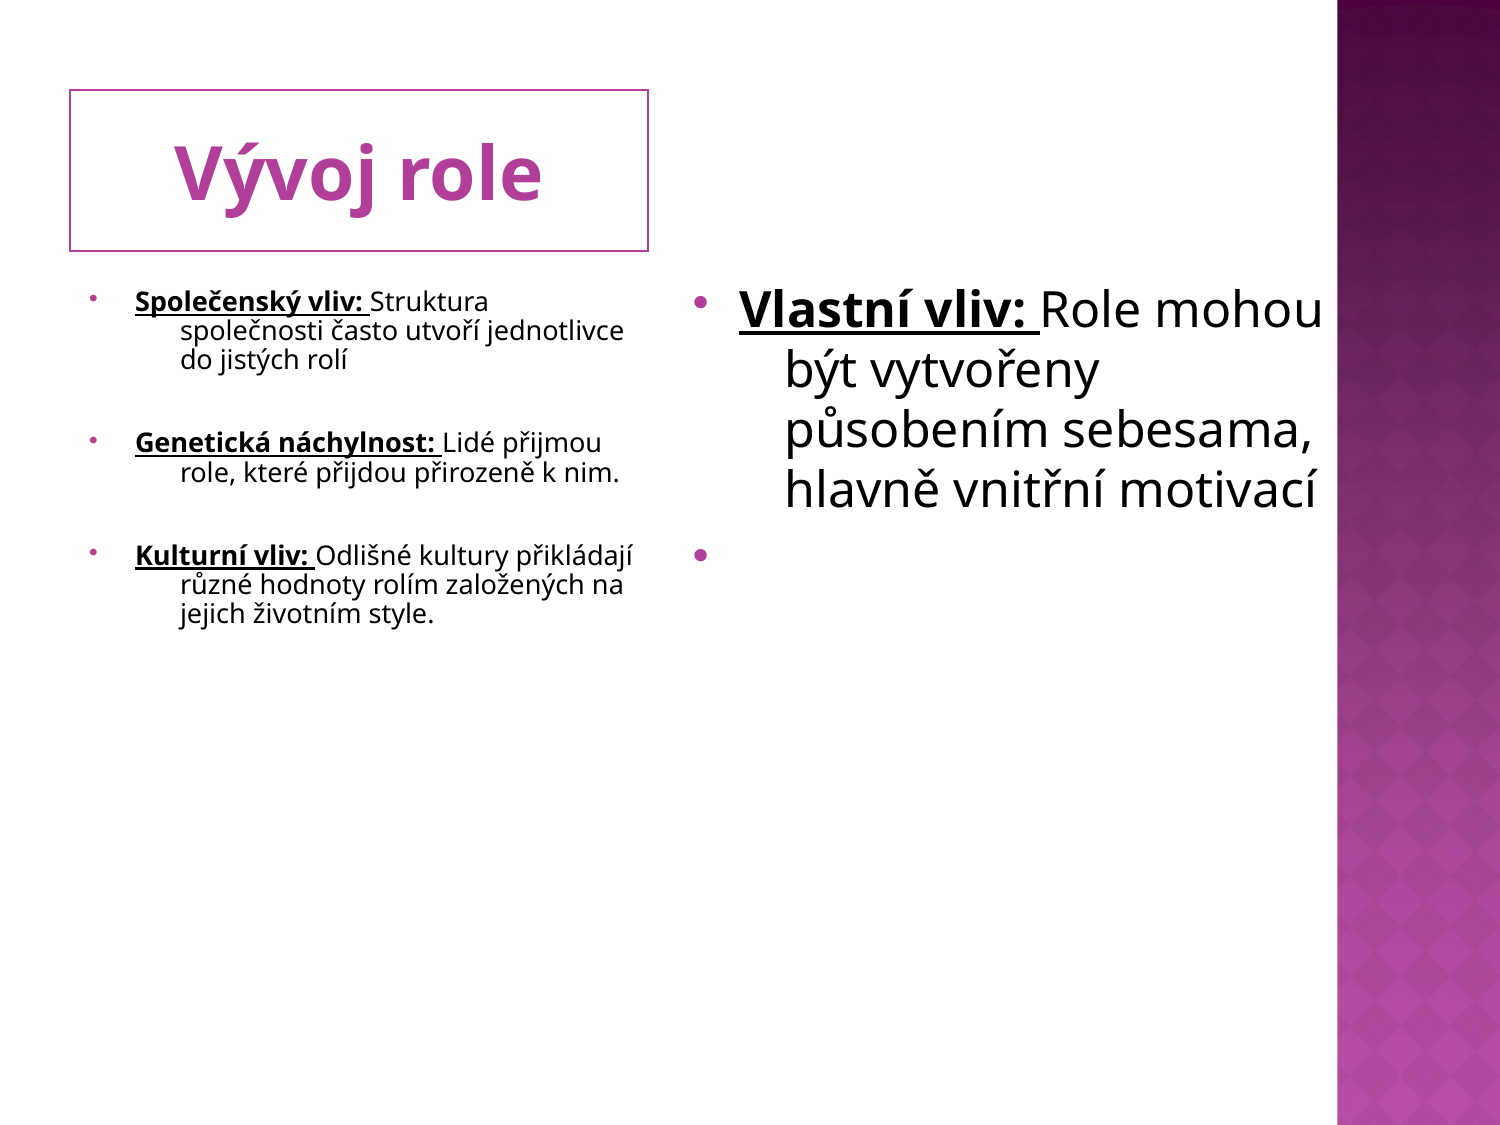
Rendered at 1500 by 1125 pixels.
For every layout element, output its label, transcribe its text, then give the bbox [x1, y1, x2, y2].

list Vývoj role [70, 90, 648, 251]
list Společenský vliv: Struktura společnosti často utvoří jednotlivce do jistých rolí Genetická náchylnost: Lidé přijmou role, které přijdou přirozeně k nim. Kulturní vliv: Odlišné kultury přikládají různé hodnoty rolím založených na jejich životním style. [75, 280, 653, 956]
list Vlastní vliv: Role mohou být vytvořeny působením sebesama, hlavně vnitřní motivací [679, 269, 1343, 918]
